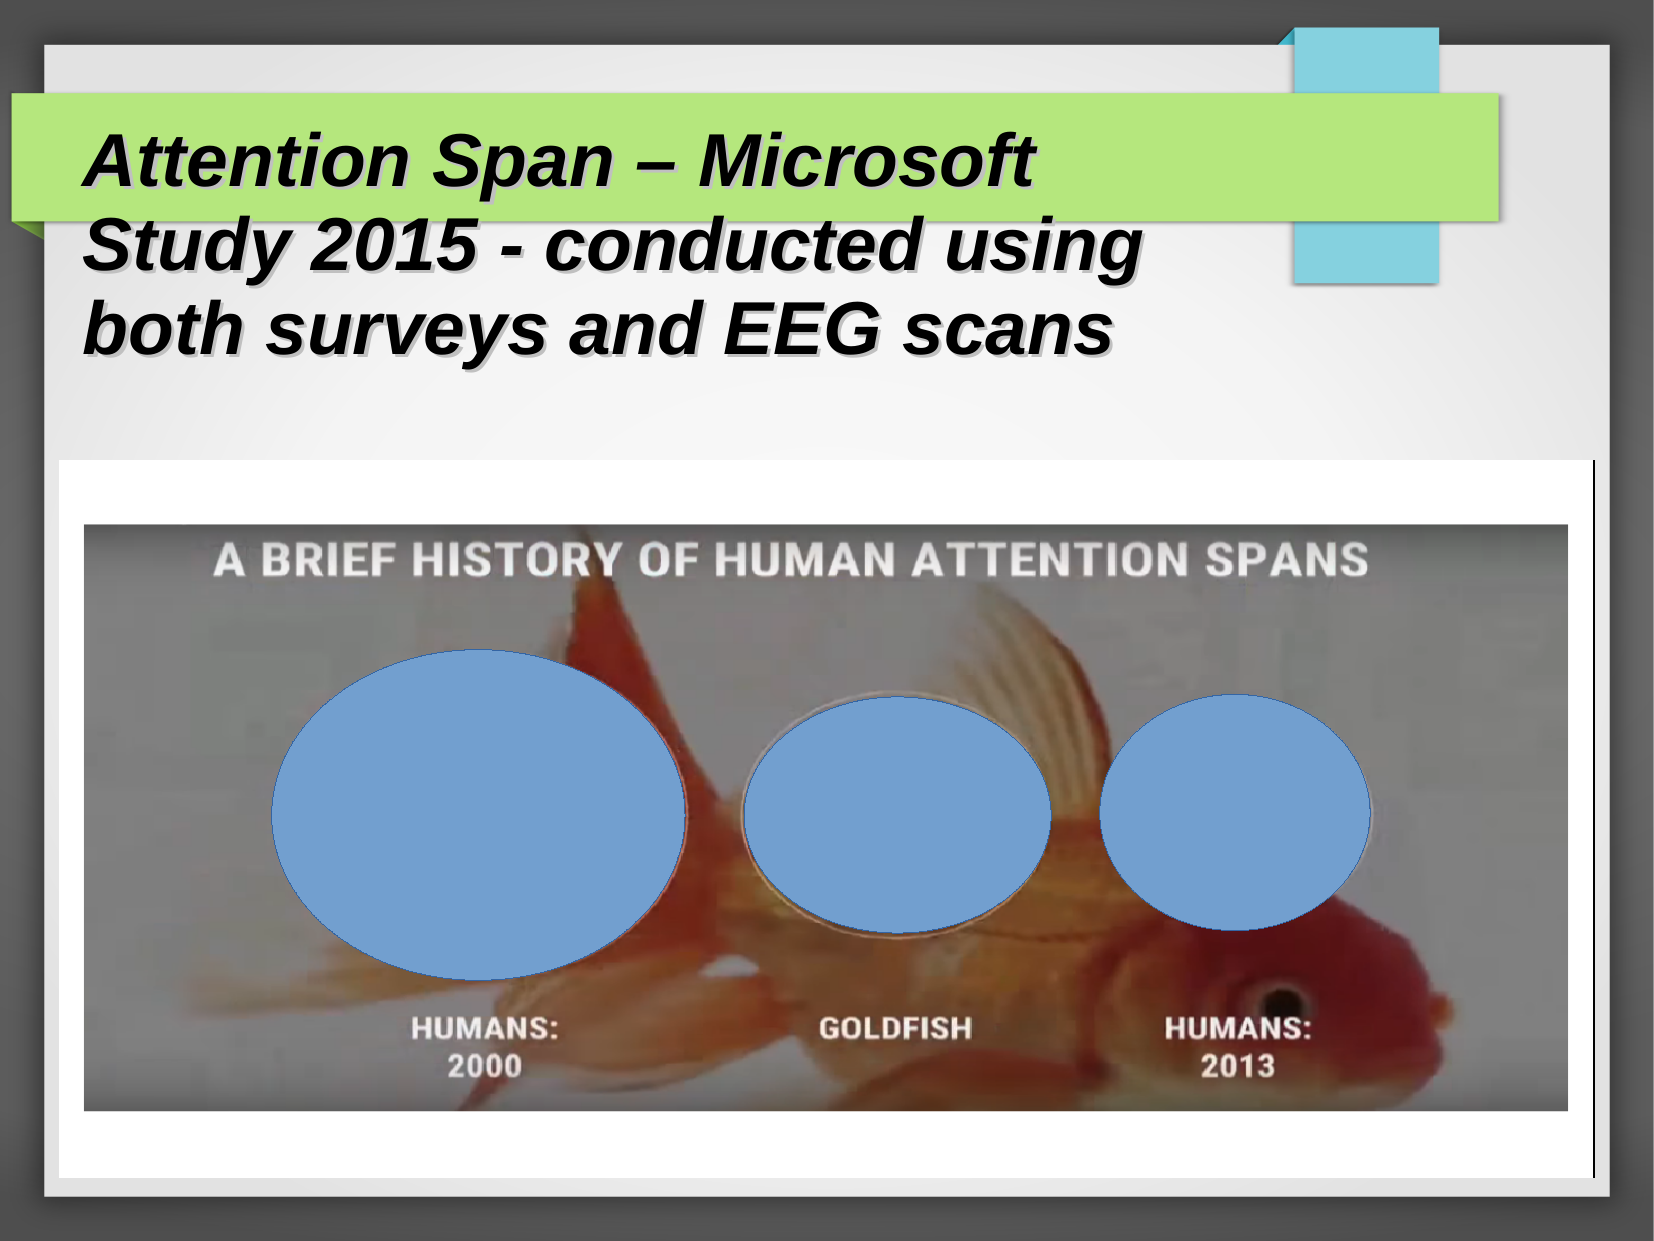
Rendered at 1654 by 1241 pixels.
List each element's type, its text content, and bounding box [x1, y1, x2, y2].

text_box [271, 649, 686, 981]
picture [0, 0, 1654, 1241]
text_box [744, 696, 1052, 934]
text_box [1099, 694, 1371, 931]
title Attention Span – Microsoft Study 2015 - conducted using both surveys and EEG scans [82, 118, 1264, 371]
